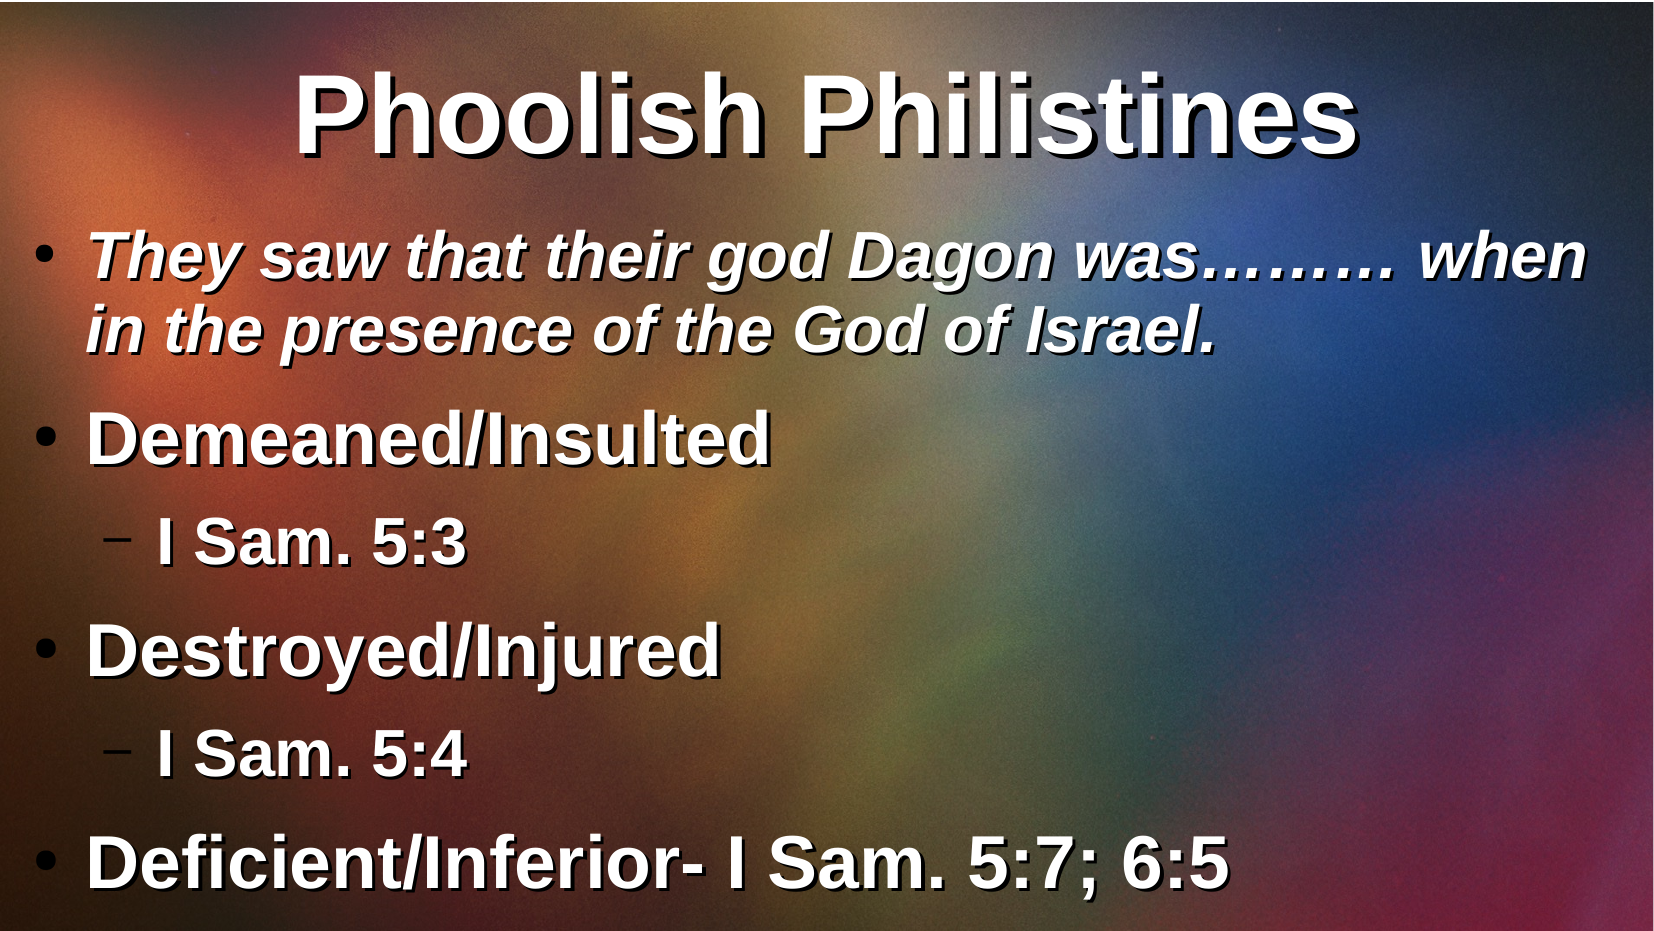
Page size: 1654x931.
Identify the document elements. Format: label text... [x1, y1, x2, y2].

list They saw that their god Dagon was……… when in the presence of the God of Israel. Demeaned/Insulted I Sam. 5:3 Destroyed/Injured I Sam. 5:4 Deficient/Inferior- I Sam. 5:7; 6:5 [15, 217, 1654, 916]
picture [0, 2, 1654, 931]
title Phoolish Philistines [82, 37, 1571, 193]
